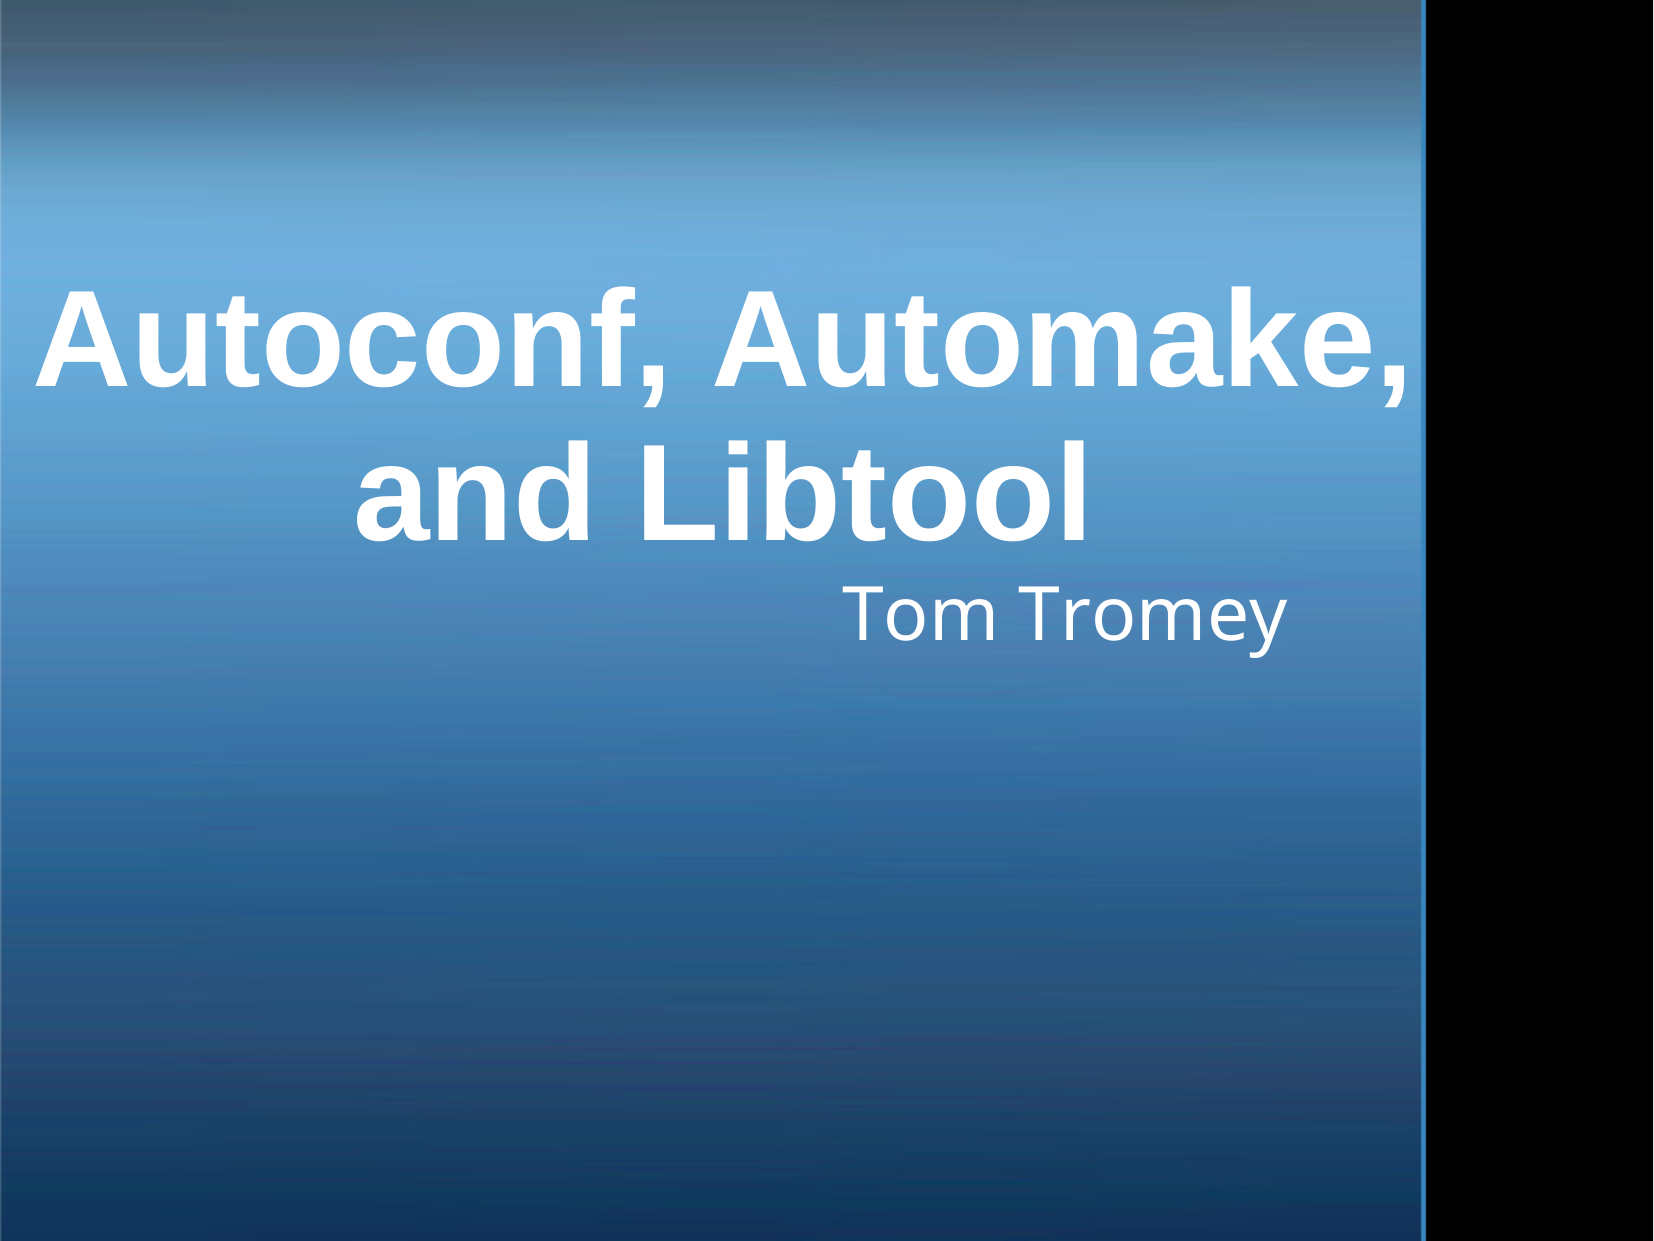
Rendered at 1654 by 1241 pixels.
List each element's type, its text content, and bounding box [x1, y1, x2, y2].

picture [0, 0, 1654, 1241]
title Tom Tromey [344, 568, 1289, 656]
title Autoconf, Automake, and Libtool [0, 181, 1448, 804]
